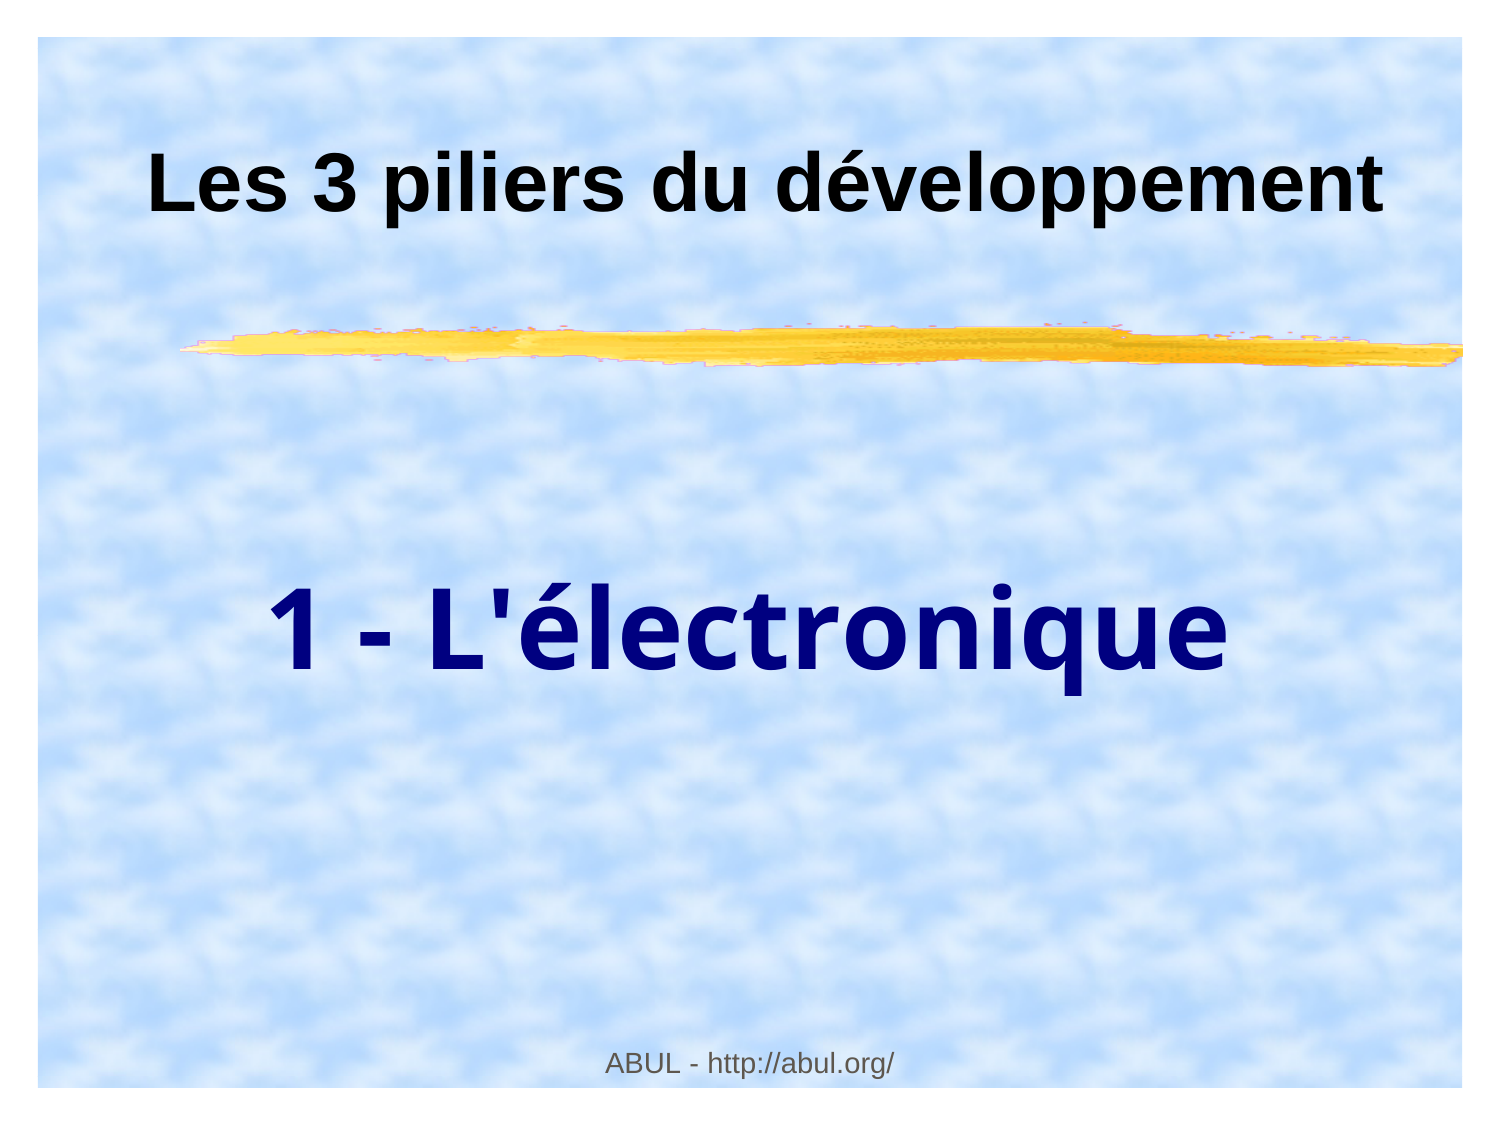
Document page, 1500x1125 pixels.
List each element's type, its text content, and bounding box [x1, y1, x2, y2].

picture [37, 37, 1463, 1088]
title Les 3 piliers du développement [145, 66, 1416, 300]
subtitle 1 - L'électronique [264, 491, 1262, 761]
